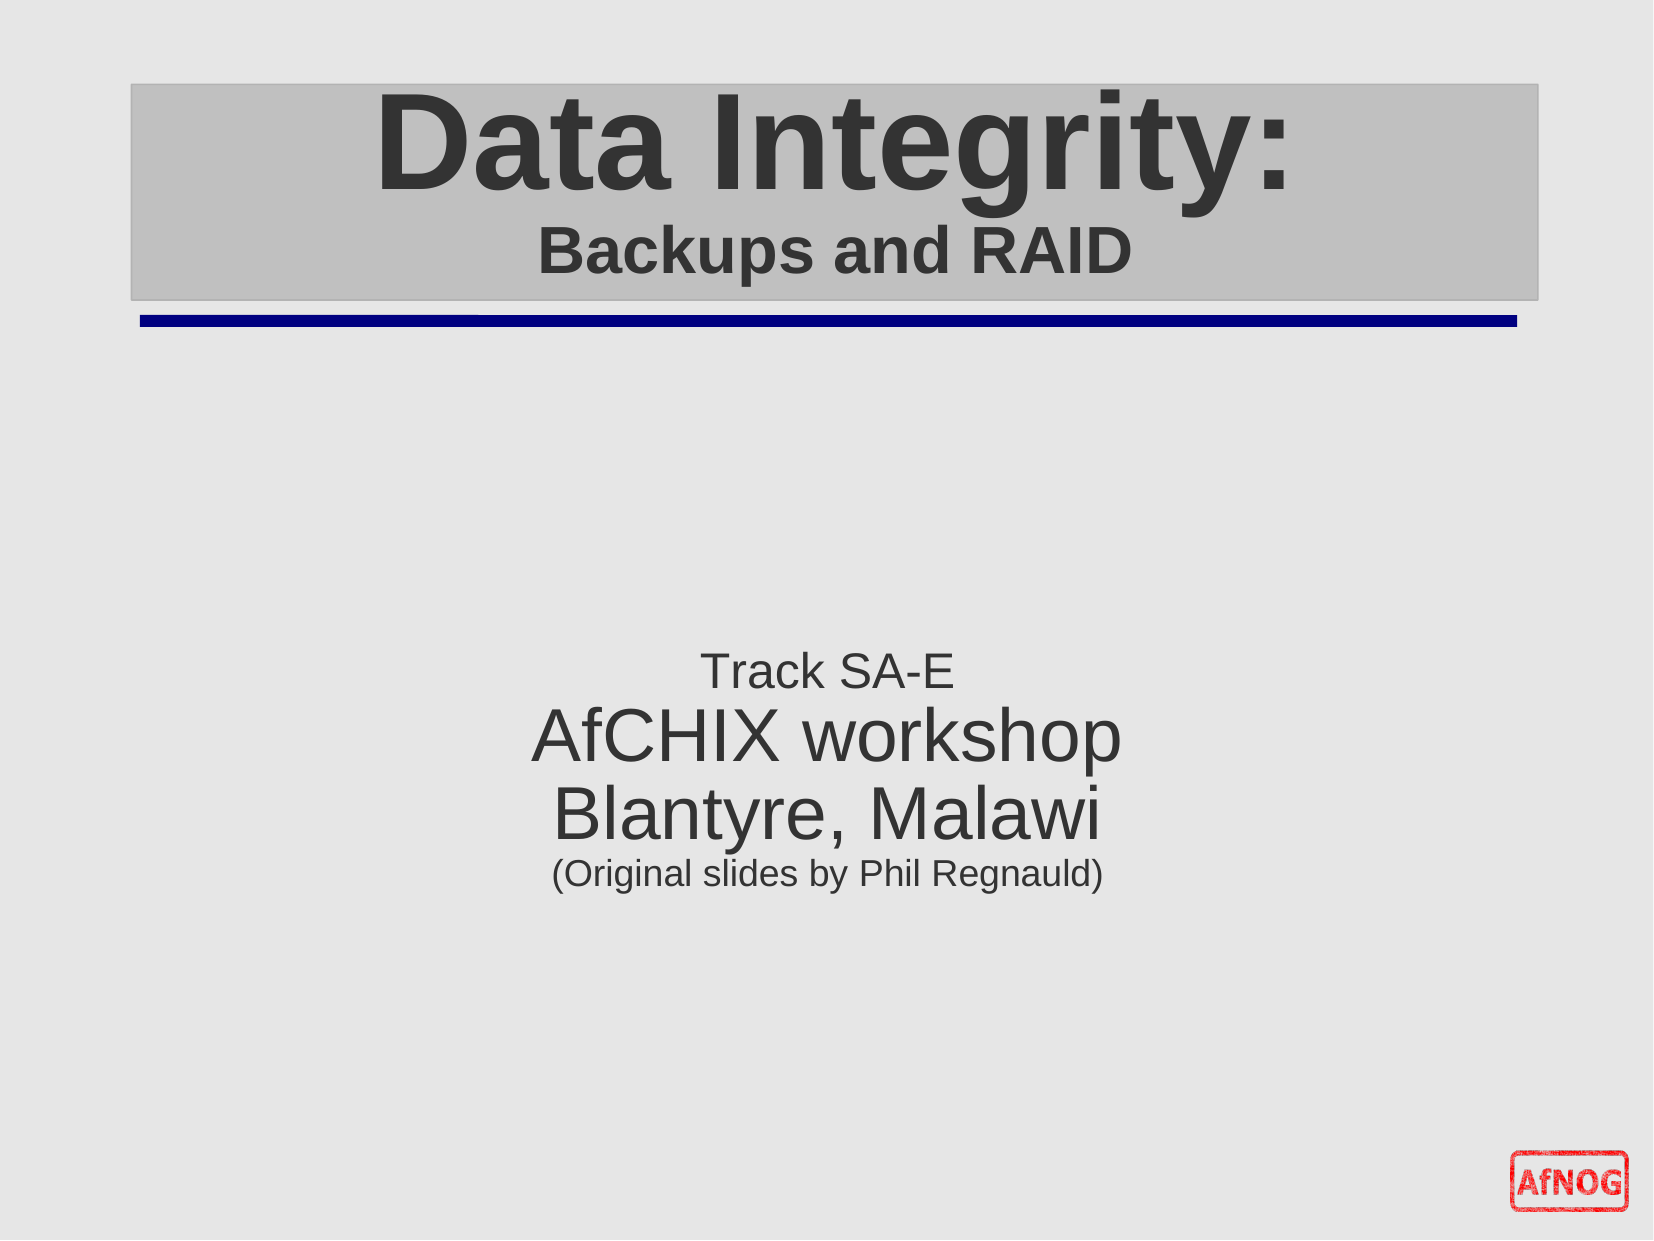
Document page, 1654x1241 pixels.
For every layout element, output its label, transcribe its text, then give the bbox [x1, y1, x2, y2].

text_box Data Integrity: Backups and RAID [129, 57, 1542, 296]
picture [1510, 1150, 1629, 1212]
text_box Track SA-E AfCHIX workshop Blantyre, Malawi (Original slides by Phil Regnauld) [121, 344, 1534, 1127]
